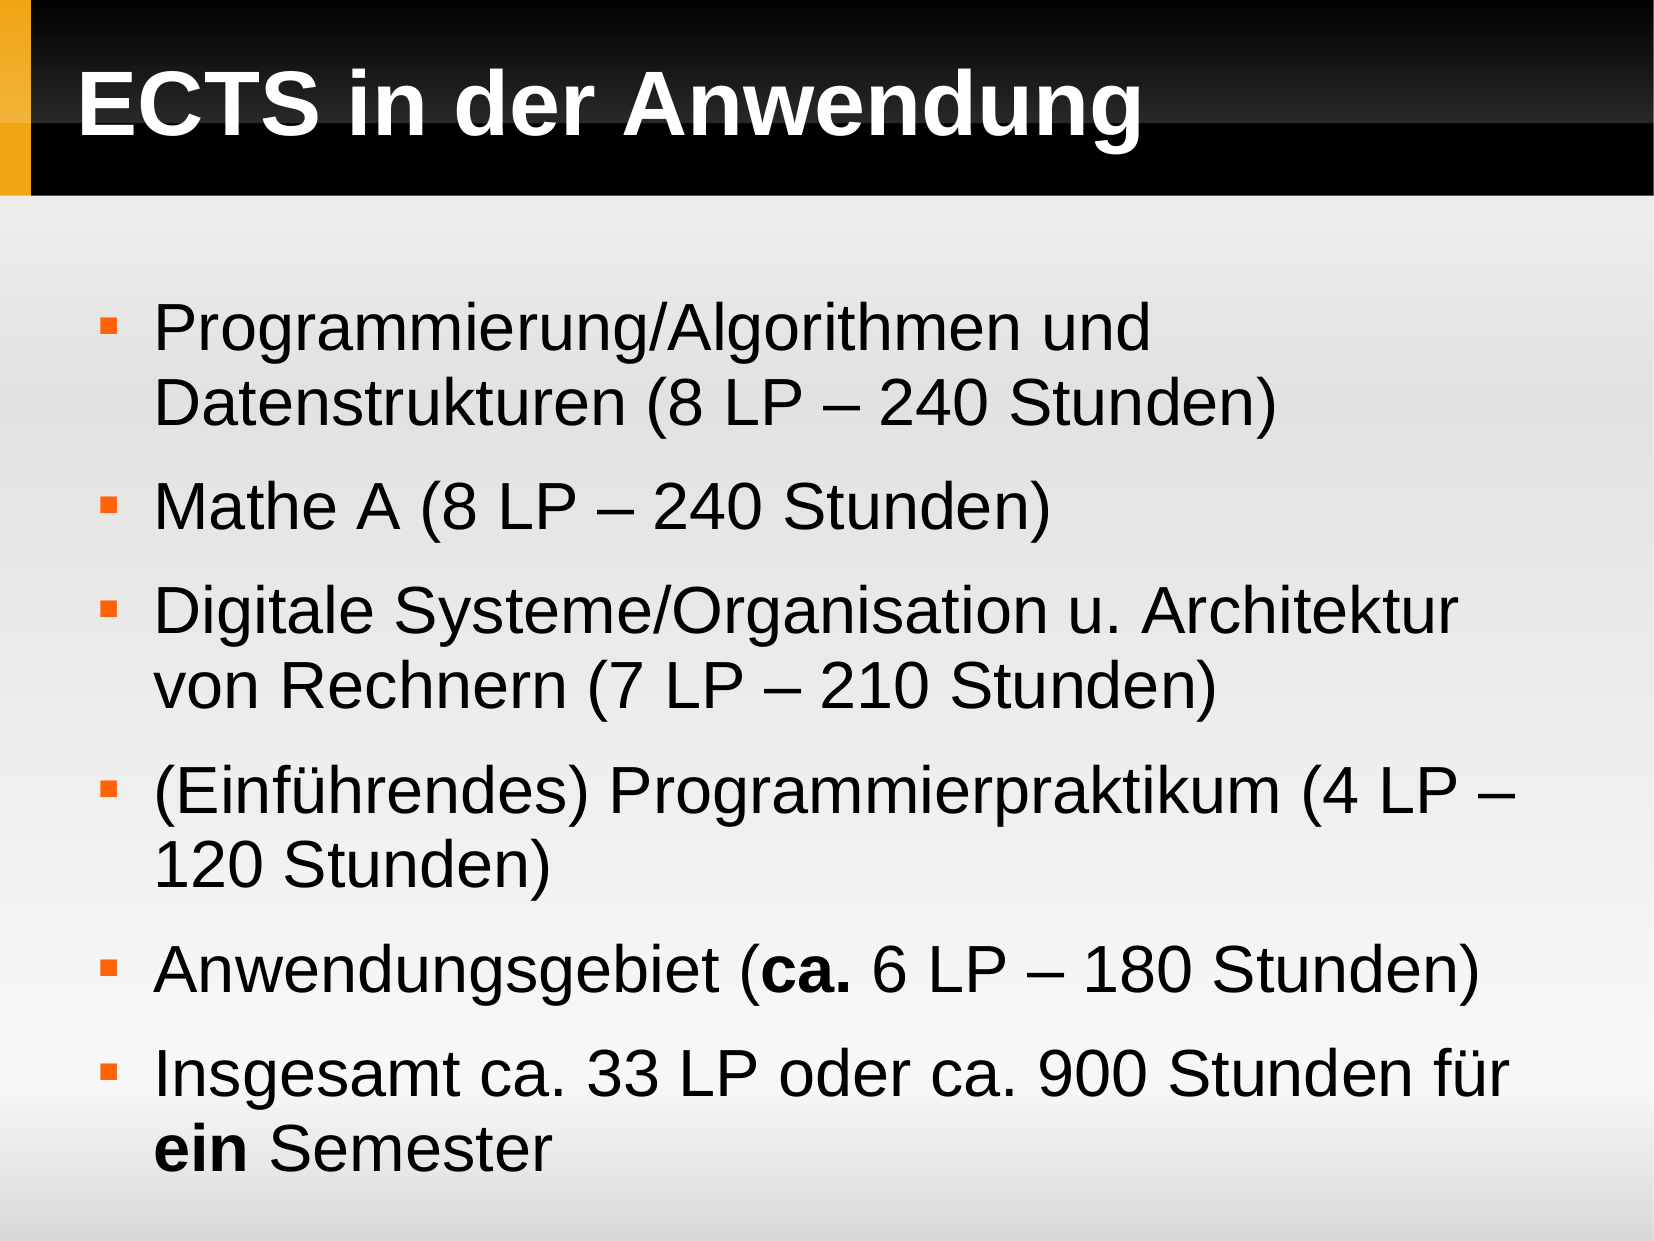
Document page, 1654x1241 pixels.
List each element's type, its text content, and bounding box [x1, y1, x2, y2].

list Programmierung/Algorithmen und Datenstrukturen (8 LP – 240 Stunden) Mathe A (8 LP – 240 Stunden) Digitale Systeme/Organisation u. Architektur von Rechnern (7 LP – 210 Stunden) (Einführendes) Programmierpraktikum (4 LP – 120 Stunden) Anwendungsgebiet (ca. 6 LP – 180 Stunden) Insgesamt ca. 33 LP oder ca. 900 Stunden für ein Semester [82, 290, 1571, 1186]
picture [0, 0, 1654, 1241]
title ECTS in der Anwendung [76, 7, 1565, 200]
